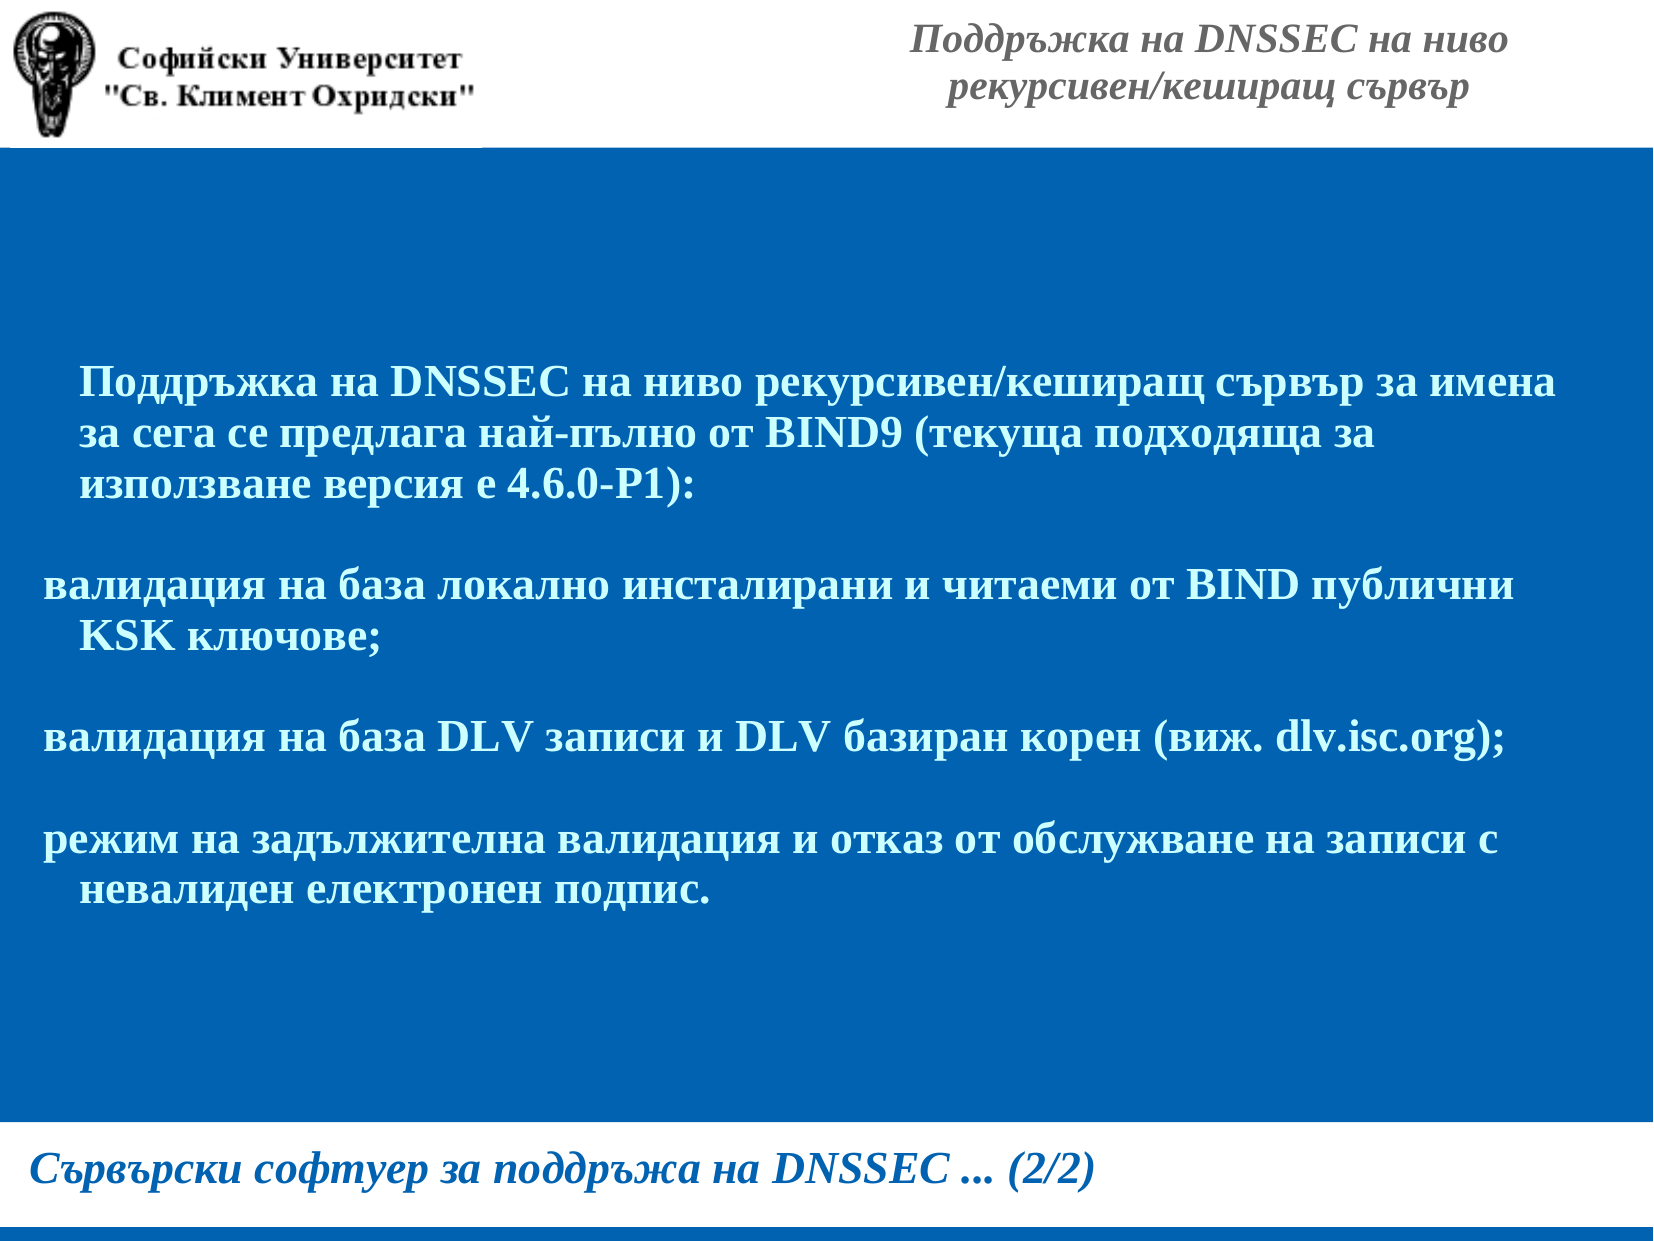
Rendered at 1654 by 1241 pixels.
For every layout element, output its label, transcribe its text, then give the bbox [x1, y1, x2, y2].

text_box Сървърски софтуер за поддръжа на DNSSEC ... (2/2) [29, 1143, 1122, 1211]
picture [10, 0, 482, 148]
title Поддръжка на DNSSEC на ниво рекурсивен/кеширащ сървър [767, 0, 1652, 124]
text_box Поддръжка на DNSSEC на ниво рекурсивен/кеширащ сървър за имена за сега се предлага най-пълно от BIND9 (текуща подходяща за използване версия е 4.6.0-P1): валидация на база локално инсталирани и читаеми от BIND публични KSK ключове; валидация на база DLV записи и DLV базиран корен (виж. dlv.isc.org); режим на задължителна валидация и отказ от обслужване на записи с невалиден електронен подпис. [0, 147, 1653, 1123]
